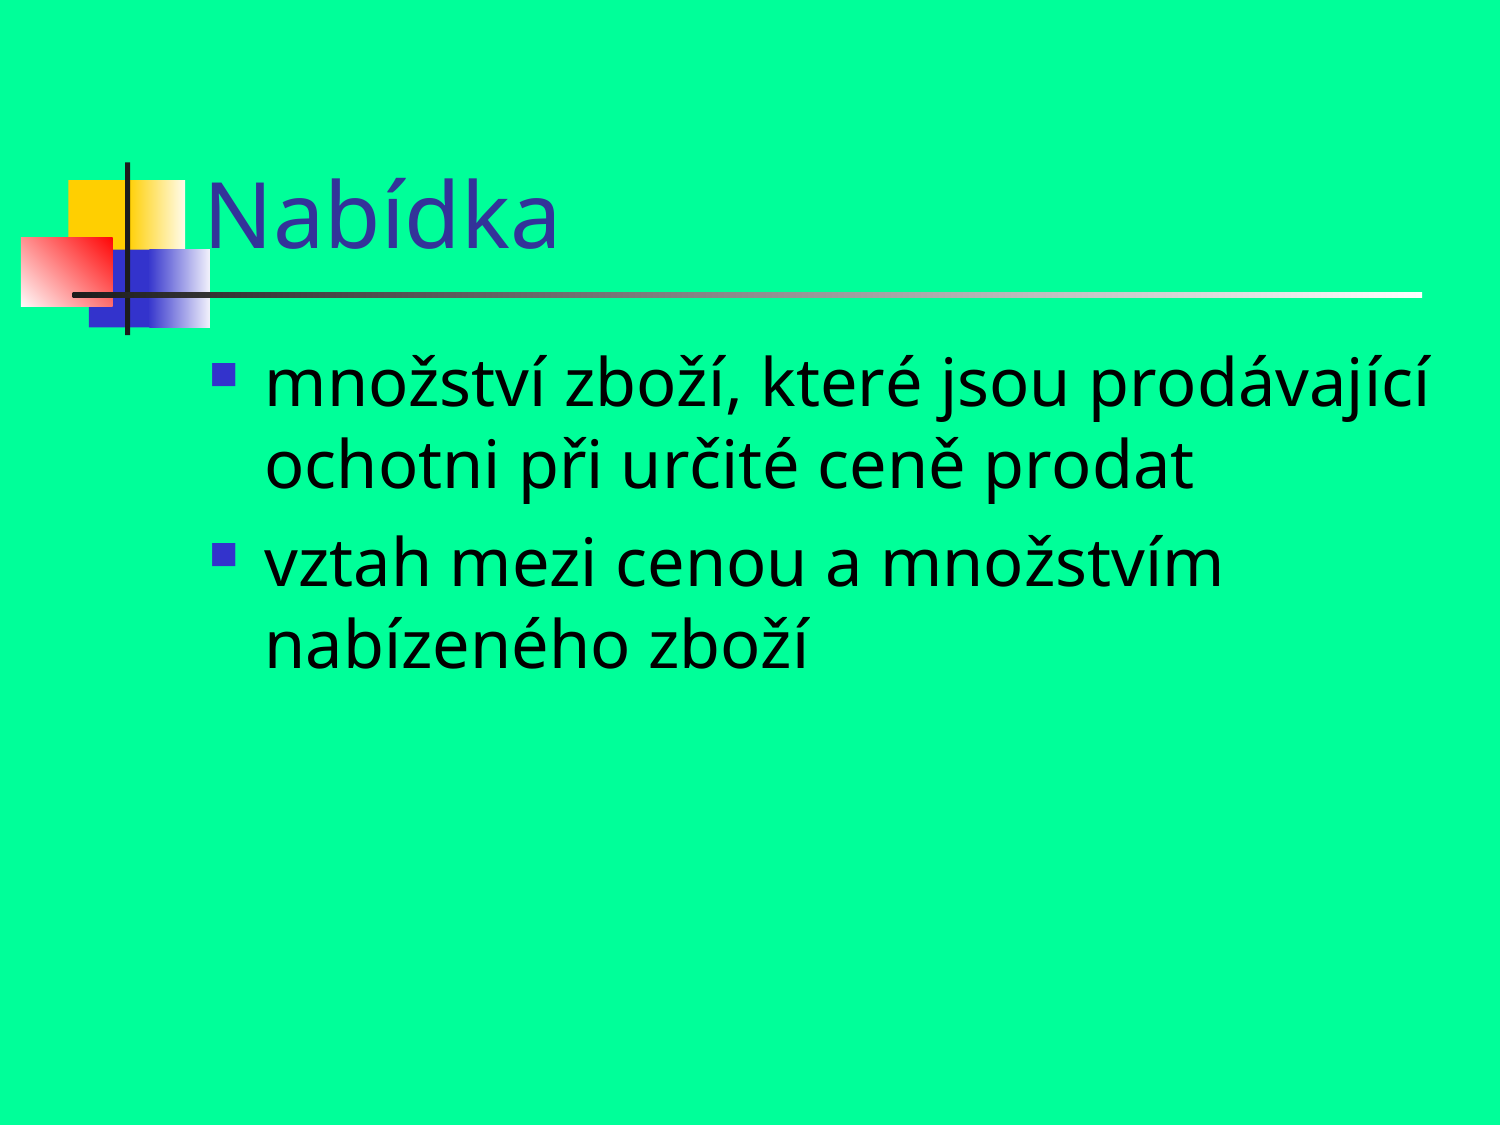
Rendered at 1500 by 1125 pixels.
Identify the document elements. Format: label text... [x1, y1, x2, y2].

list množství zboží, které jsou prodávající ochotni při určité ceně prodat vztah mezi cenou a množstvím nabízeného zboží [193, 331, 1469, 1032]
title Nabídka [188, 35, 1467, 276]
